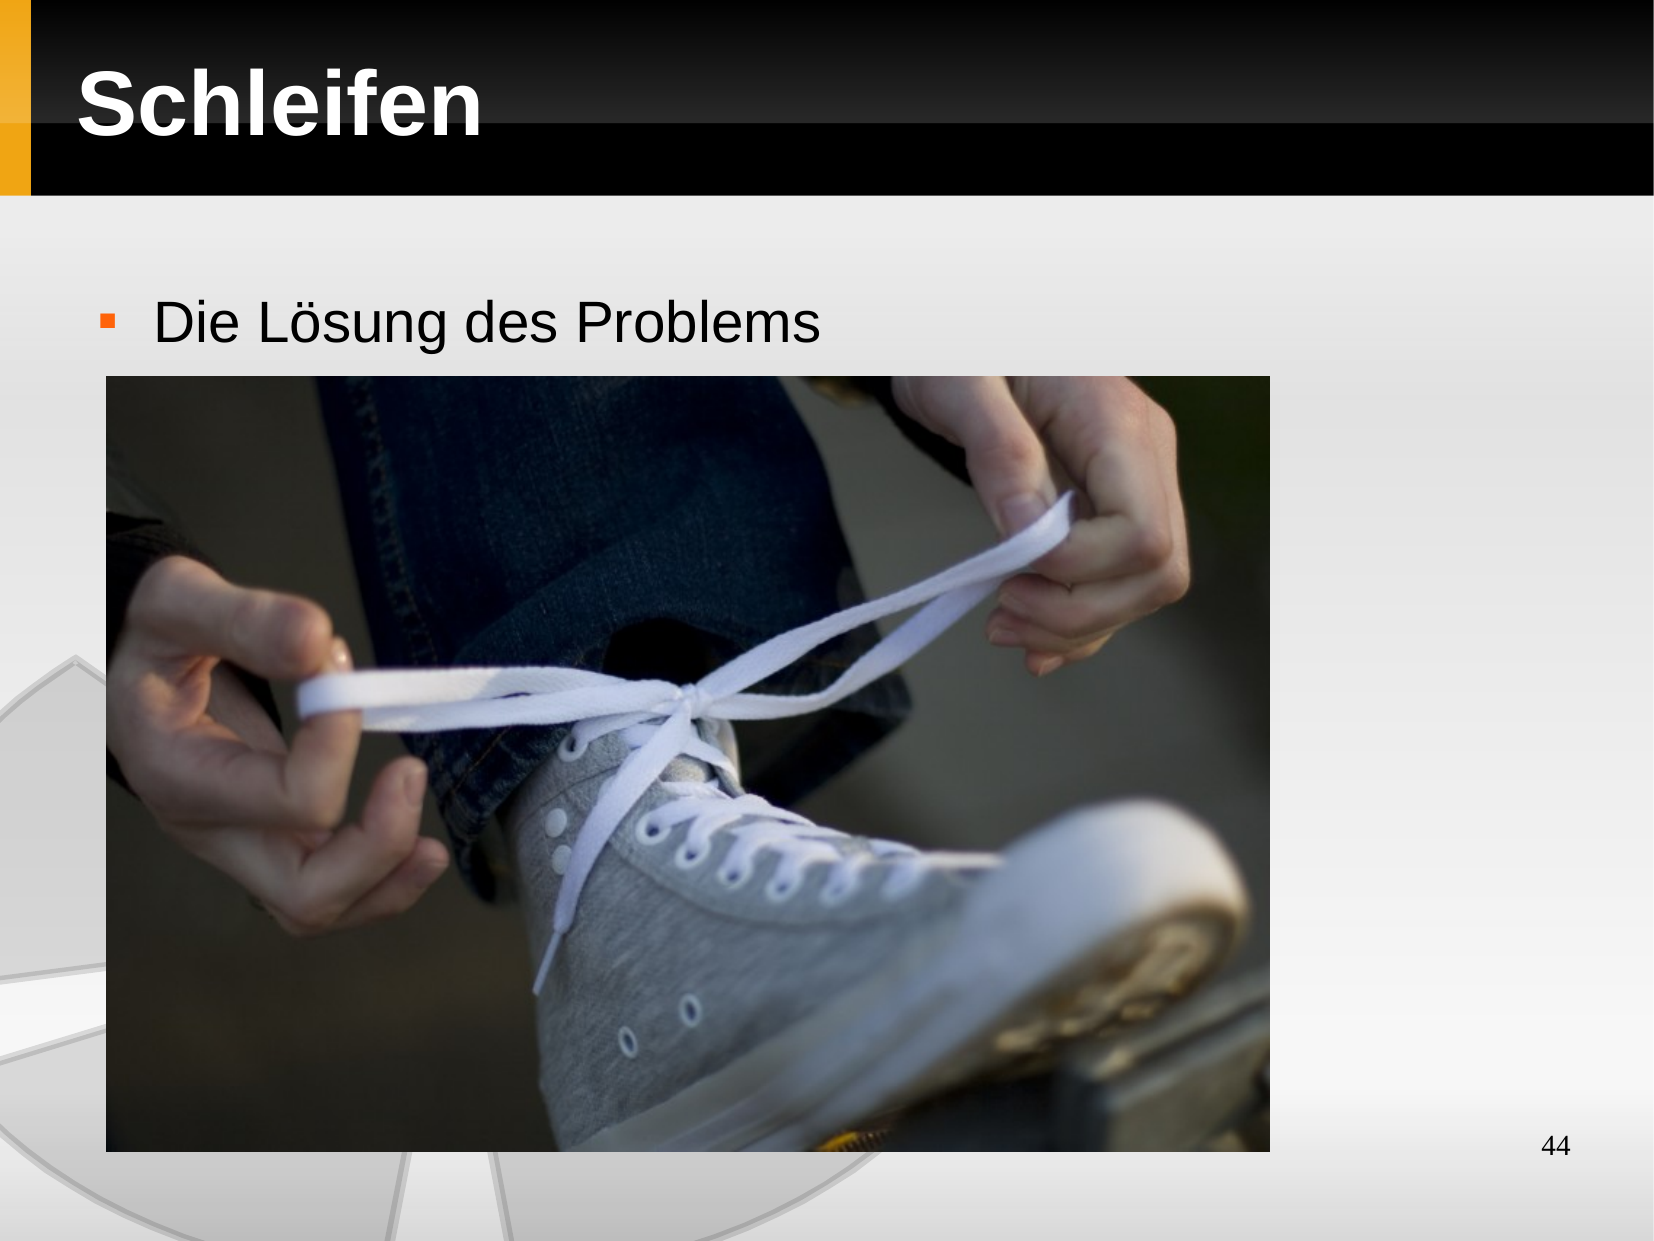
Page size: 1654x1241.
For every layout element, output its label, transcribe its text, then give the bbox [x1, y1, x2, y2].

list Die Lösung des Problems [82, 290, 1571, 384]
title Schleifen [76, 7, 1565, 200]
picture [0, 0, 1654, 1241]
text_box [106, 376, 1270, 1152]
